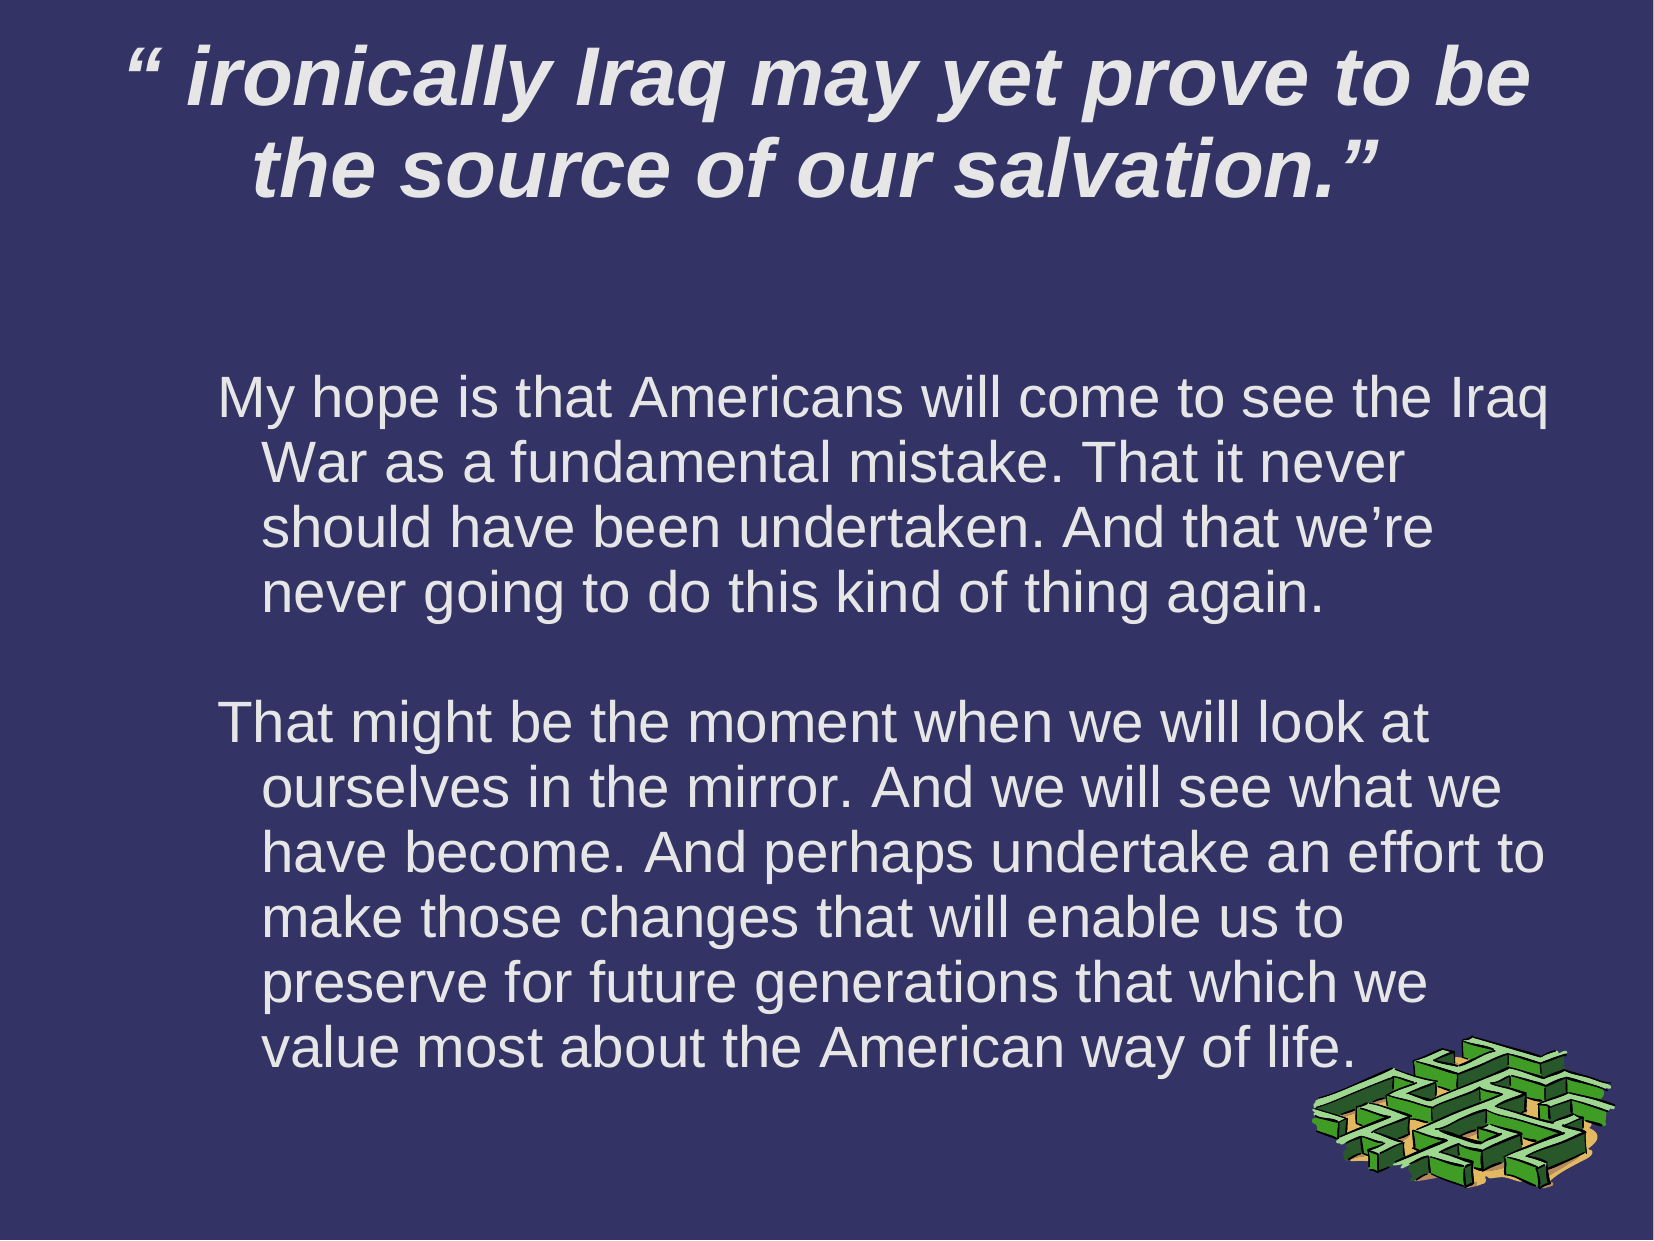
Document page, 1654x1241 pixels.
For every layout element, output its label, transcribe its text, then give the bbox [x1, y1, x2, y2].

title “ ironically Iraq may yet prove to be the source of our salvation.” [121, 26, 1534, 219]
list My hope is that Americans will come to see the Iraq War as a fundamental mistake. That it never should have been undertaken. And that we’re never going to do this kind of thing again. That might be the moment when we will look at ourselves in the mirror. And we will see what we have become. And perhaps undertake an effort to make those changes that will enable us to preserve for future generations that which we value most about the American way of life. [178, 364, 1570, 1132]
